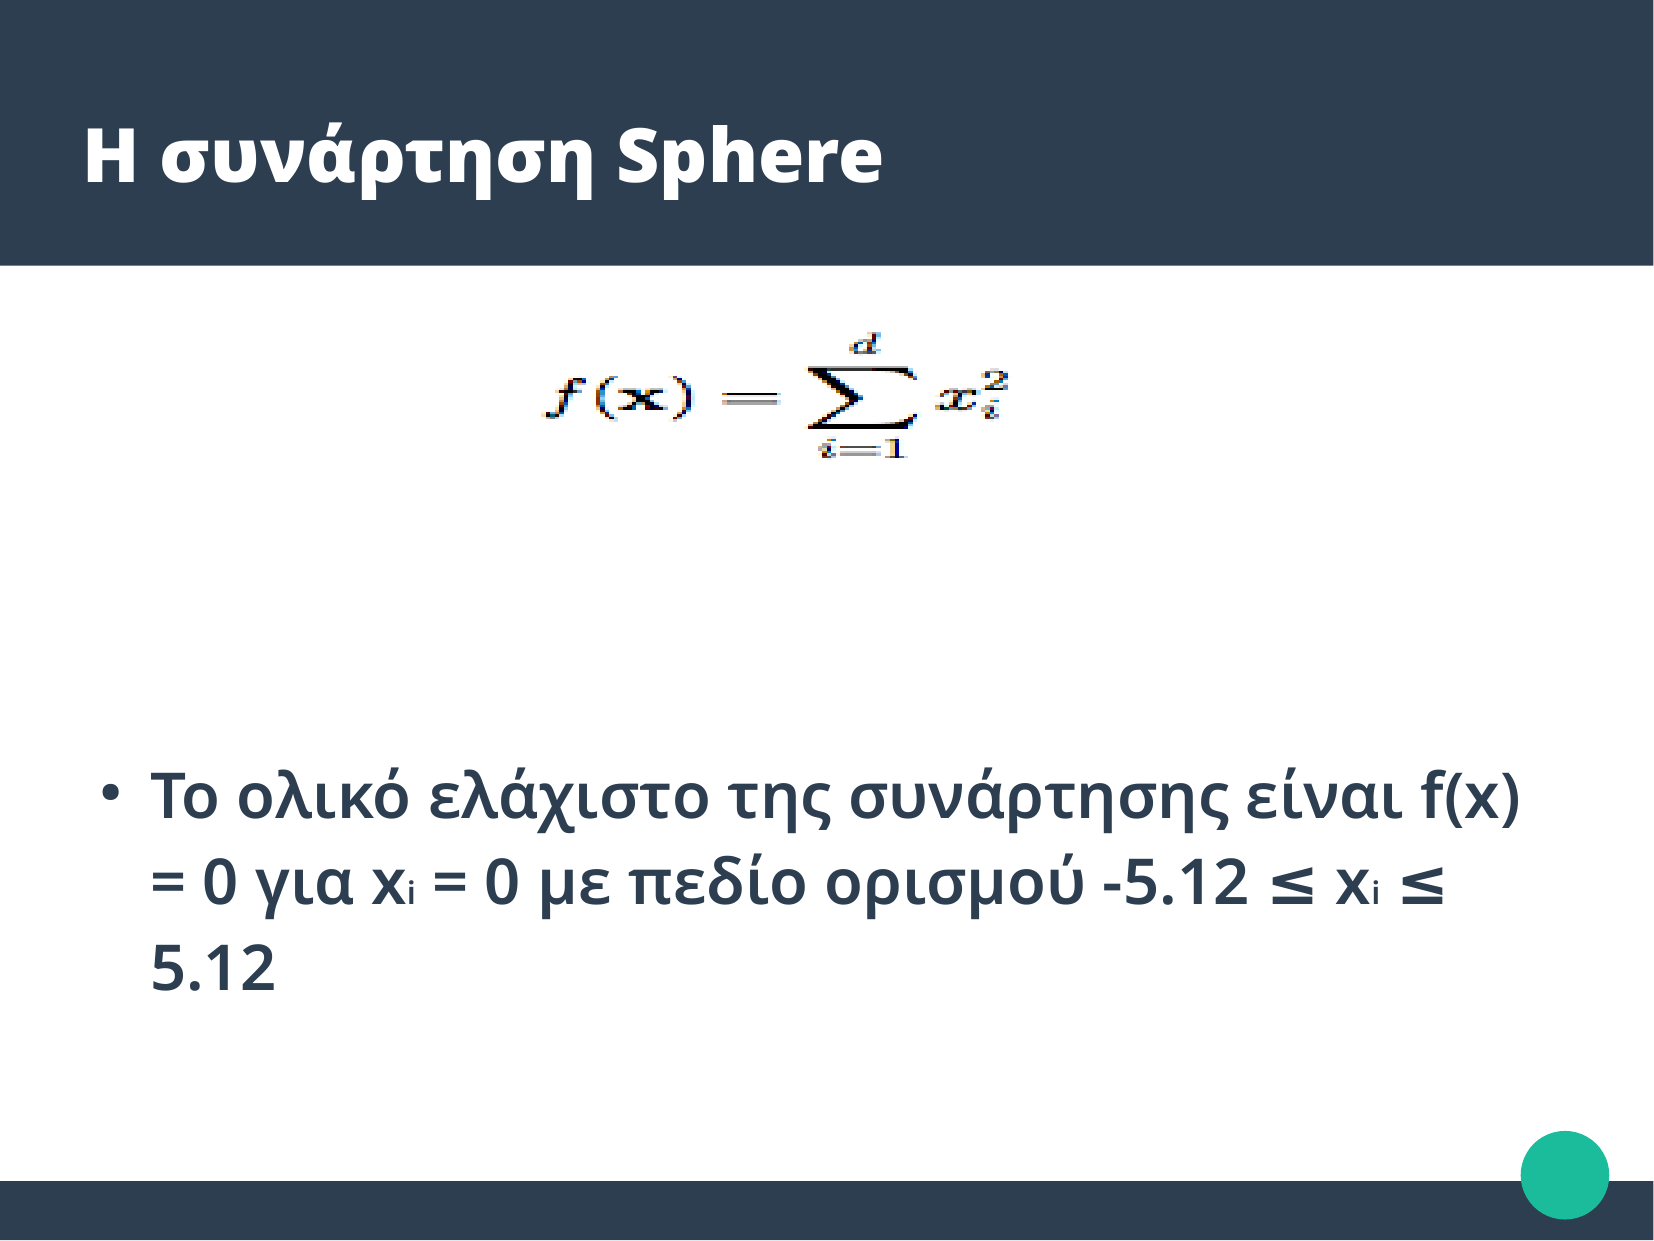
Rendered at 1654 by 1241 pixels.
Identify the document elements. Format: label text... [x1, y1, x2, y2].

list Το ολικό ελάχιστο της συνάρτησης είναι f(x) = 0 για xi = 0 με πεδίο ορισμού -5.12 ≤ xi ≤ 5.12 [82, 295, 1571, 1015]
picture [519, 318, 1040, 473]
title Η συνάρτηση Sphere [82, 94, 1264, 213]
